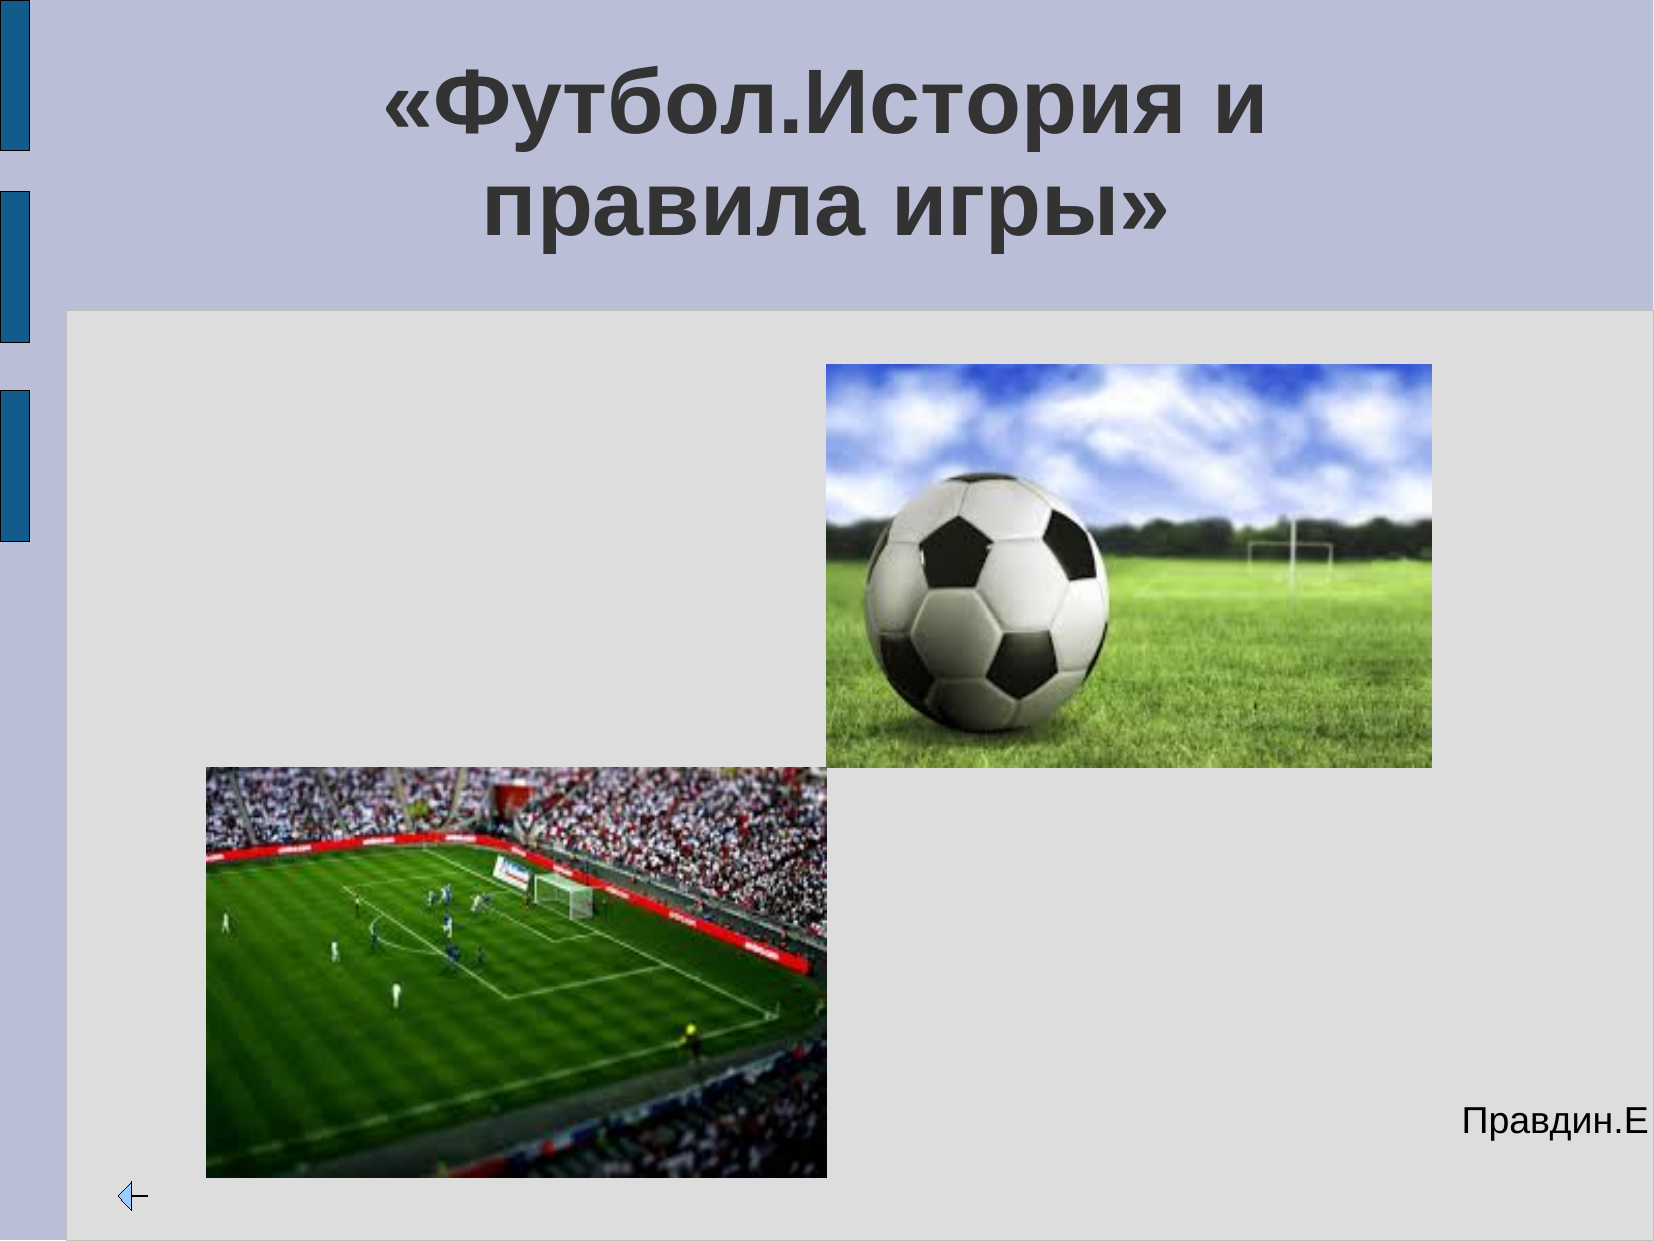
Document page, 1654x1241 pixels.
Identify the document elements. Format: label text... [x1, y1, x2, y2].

text_box [118, 1181, 148, 1211]
title «Футбол.История и правила игры» [82, 50, 1571, 256]
text_box Правдин.Е [1446, 1092, 1654, 1150]
picture [206, 364, 1432, 1178]
